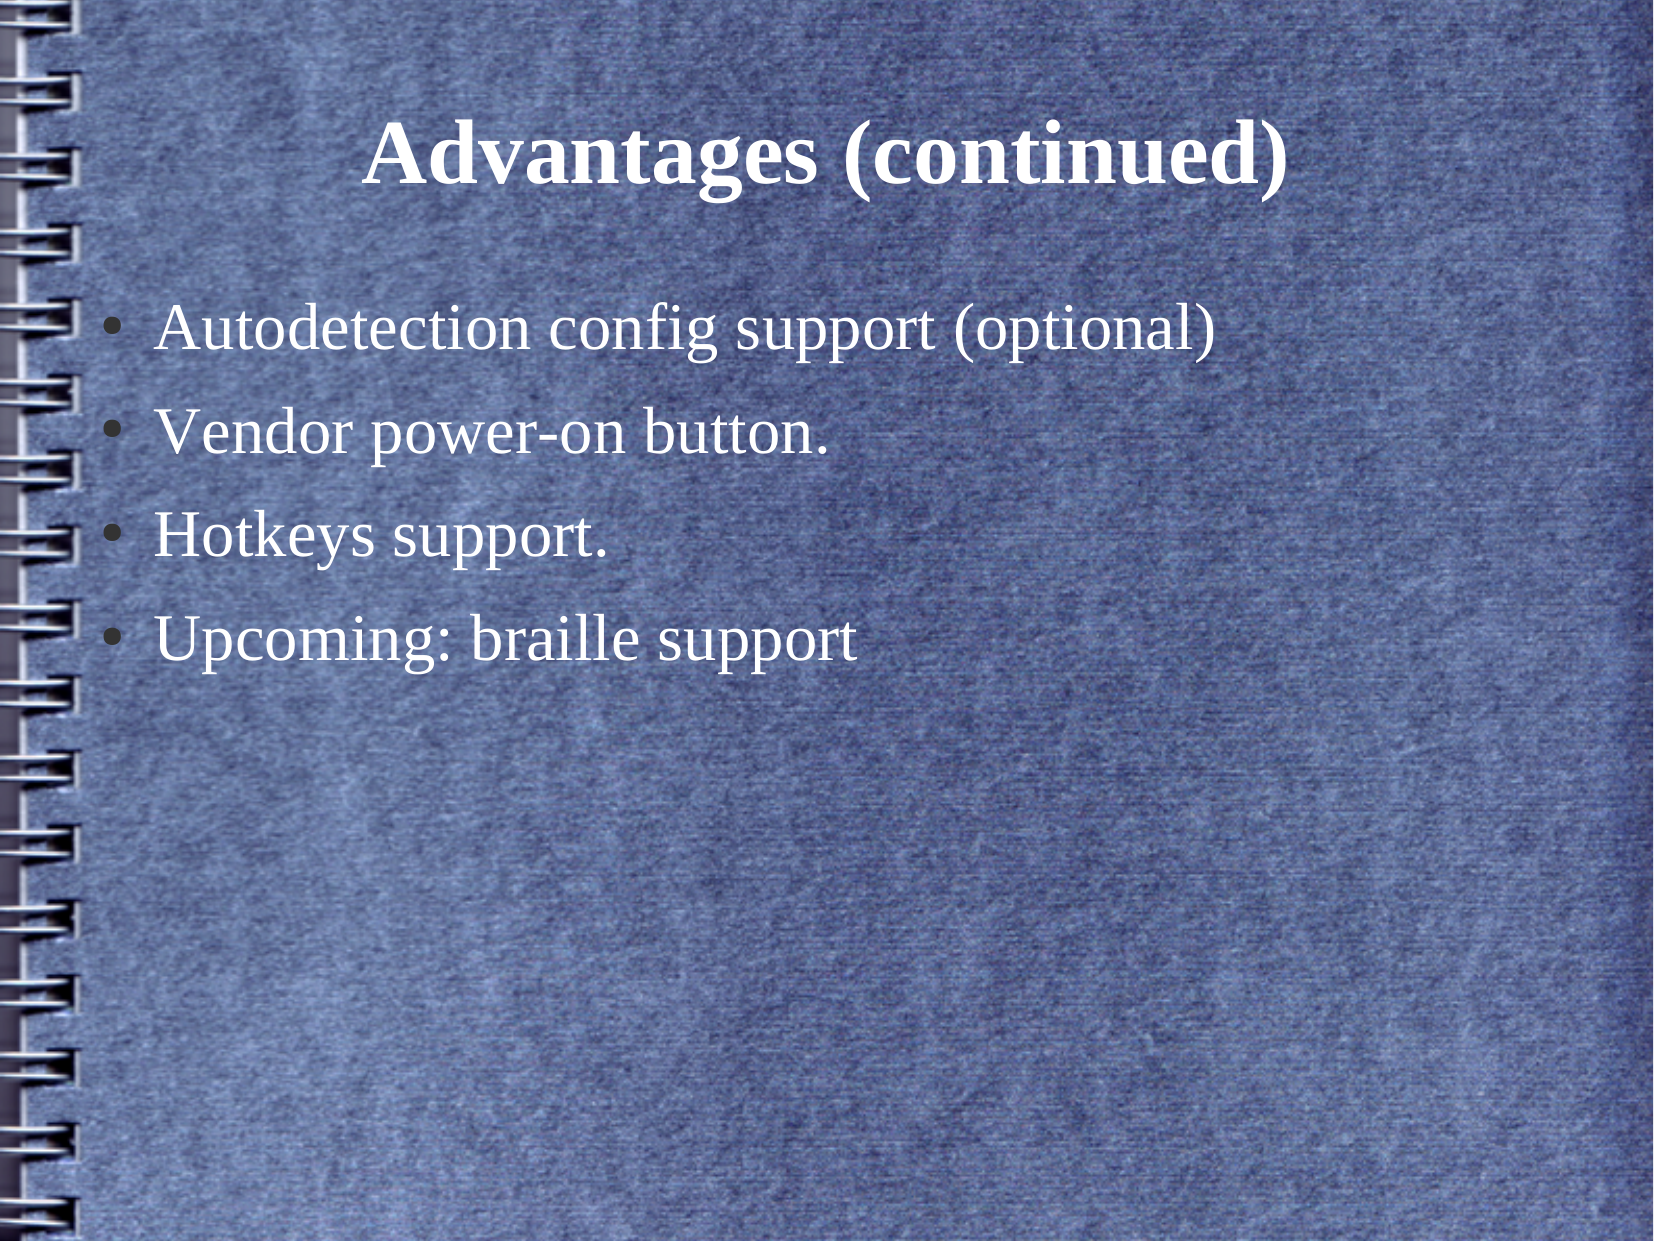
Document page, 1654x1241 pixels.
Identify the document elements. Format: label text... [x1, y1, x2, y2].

list Autodetection config support (optional) Vendor power-on button. Hotkeys support. Upcoming: braille support [82, 290, 1571, 1109]
picture [0, 0, 1654, 1241]
title Advantages (continued) [82, 49, 1571, 257]
